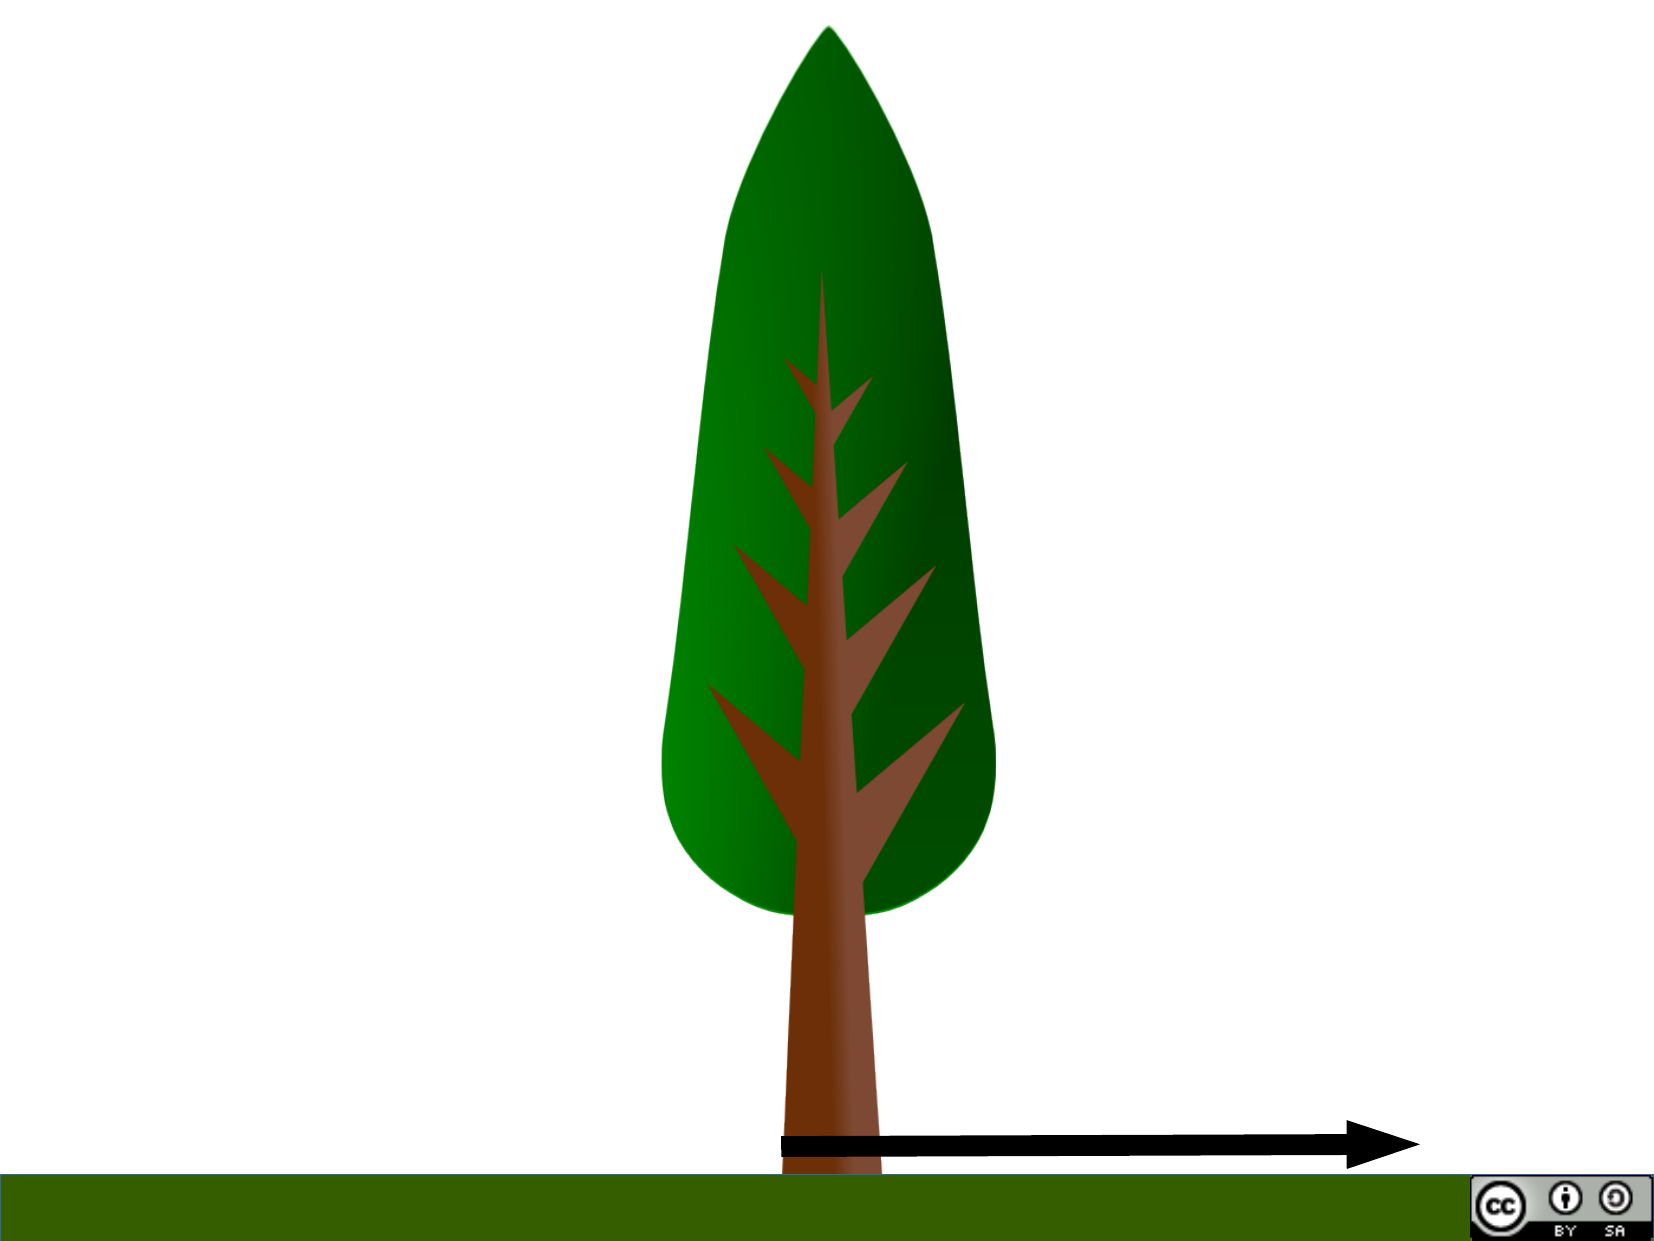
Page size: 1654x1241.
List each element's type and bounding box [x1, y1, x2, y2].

picture [1470, 1175, 1654, 1241]
text_box [0, 1174, 1654, 1241]
picture [568, 0, 1086, 1174]
